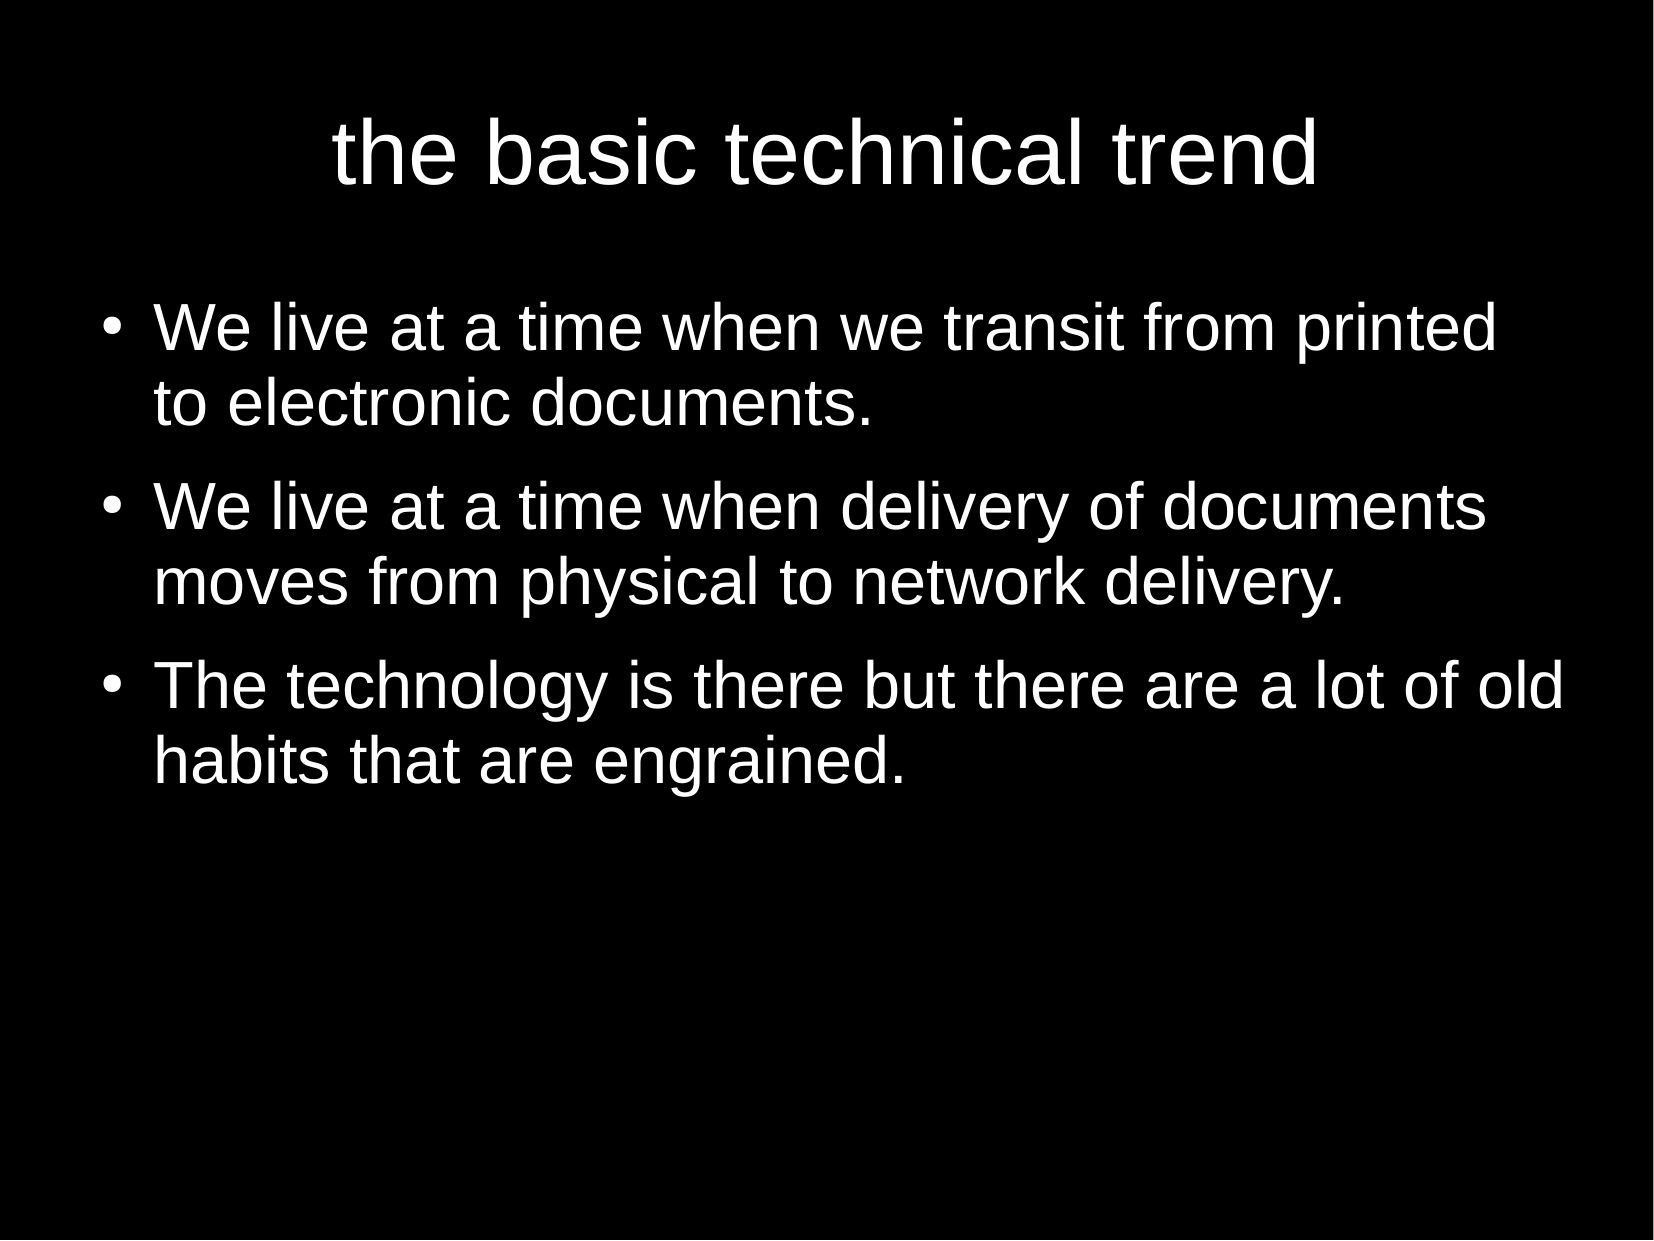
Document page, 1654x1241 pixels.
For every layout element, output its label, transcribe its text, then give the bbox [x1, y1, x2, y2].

title the basic technical trend [82, 49, 1571, 257]
list We live at a time when we transit from printed to electronic documents. We live at a time when delivery of documents moves from physical to network delivery. The technology is there but there are a lot of old habits that are engrained. [82, 290, 1571, 1010]
